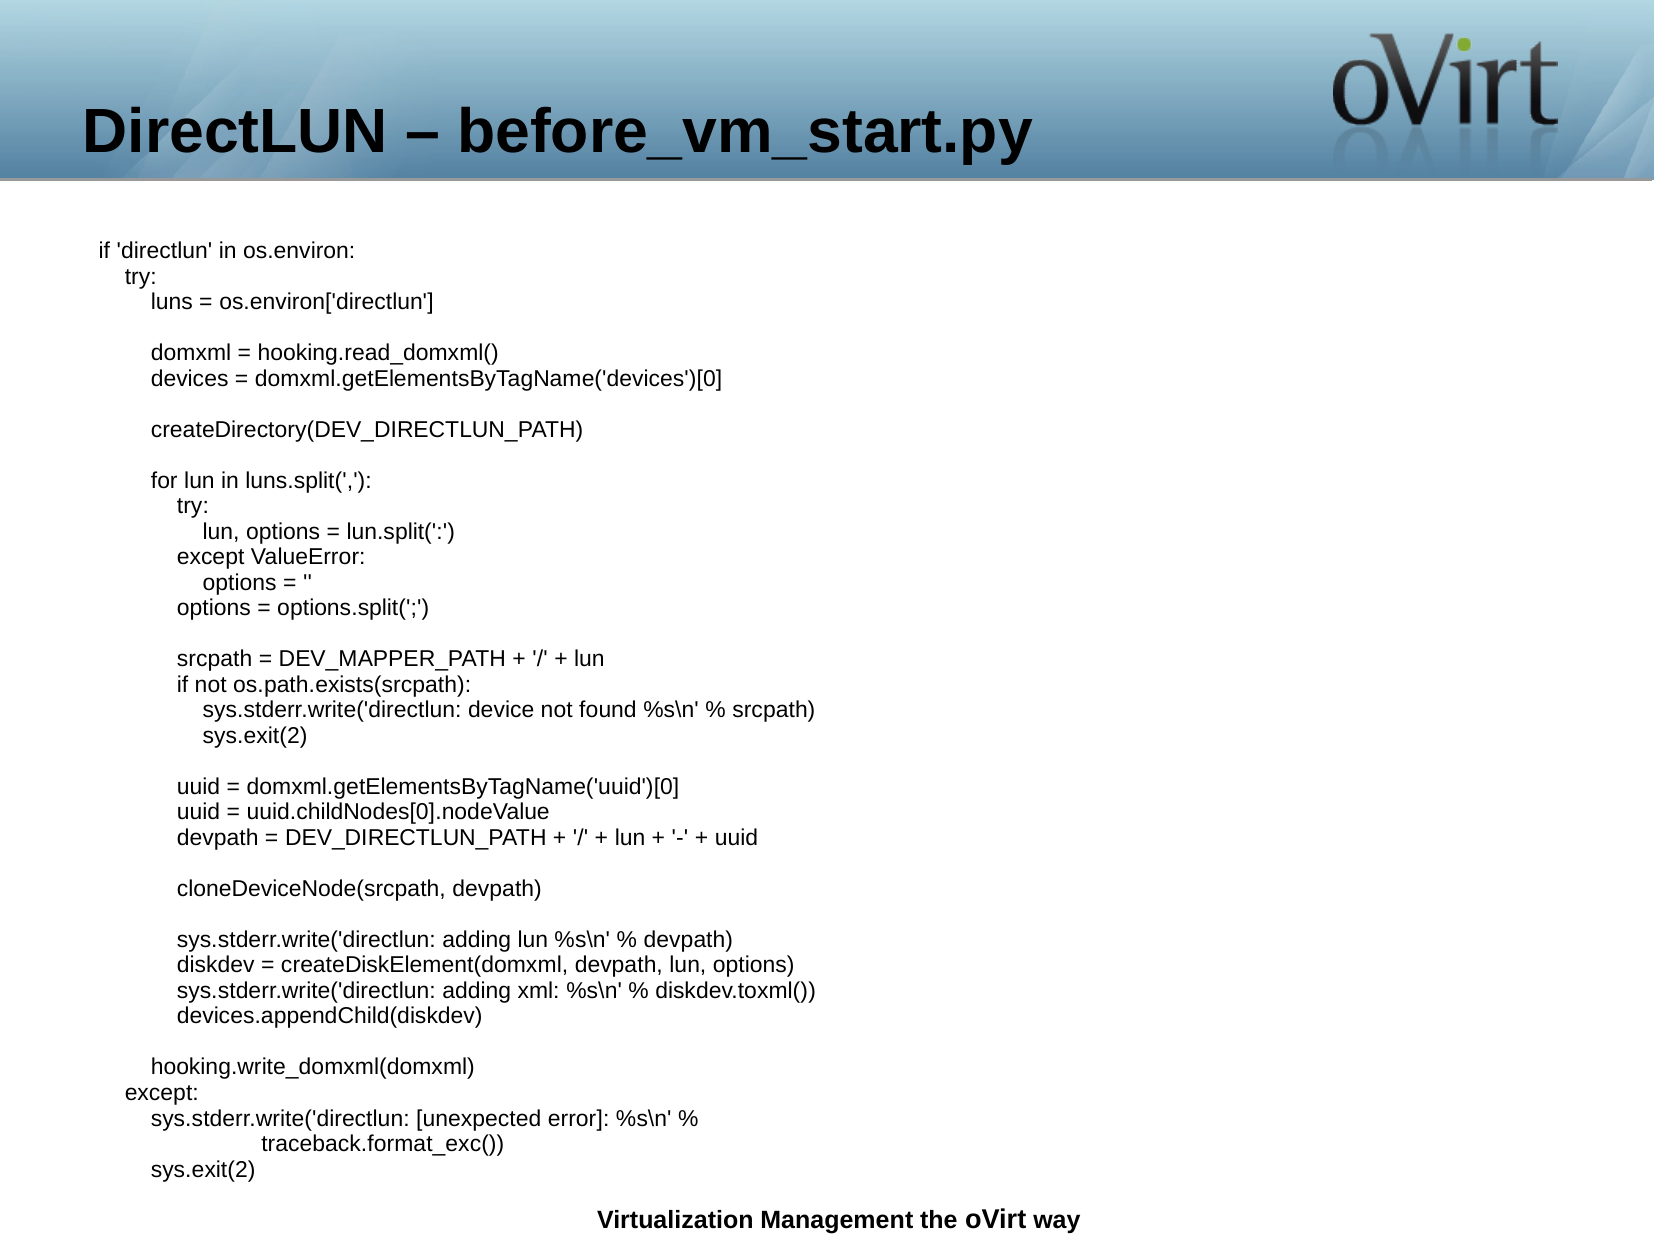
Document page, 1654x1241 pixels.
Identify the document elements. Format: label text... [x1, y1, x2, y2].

picture [1333, 25, 1558, 175]
title DirectLUN – before_vm_start.py [82, 37, 1303, 226]
text_box if 'directlun' in os.environ: try: luns = os.environ['directlun'] domxml = hooking.read_domxml() devices = domxml.getElementsByTagName('devices')[0] createDirectory(DEV_DIRECTLUN_PATH) for lun in luns.split(','): try: lun, options = lun.split(':') except ValueError: options = '' options = options.split(';') srcpath = DEV_MAPPER_PATH + '/' + lun if not os.path.exists(srcpath): sys.stderr.write('directlun: device not found %s\n' % srcpath) sys.exit(2) uuid = domxml.getElementsByTagName('uuid')[0] uuid = uuid.childNodes[0].nodeValue devpath = DEV_DIRECTLUN_PATH + '/' + lun + '-' + uuid cloneDeviceNode(srcpath, devpath) sys.stderr.write('directlun: adding lun %s\n' % devpath) diskdev = createDiskElement(domxml, devpath, lun, options) sys.stderr.write('directlun: adding xml: %s\n' % diskdev.toxml()) devices.appendChild(diskdev) hooking.write_domxml(domxml) except: sys.stderr.write('directlun: [unexpected error]: %s\n' % traceback.format_exc()) sys.exit(2) [84, 230, 1283, 1241]
